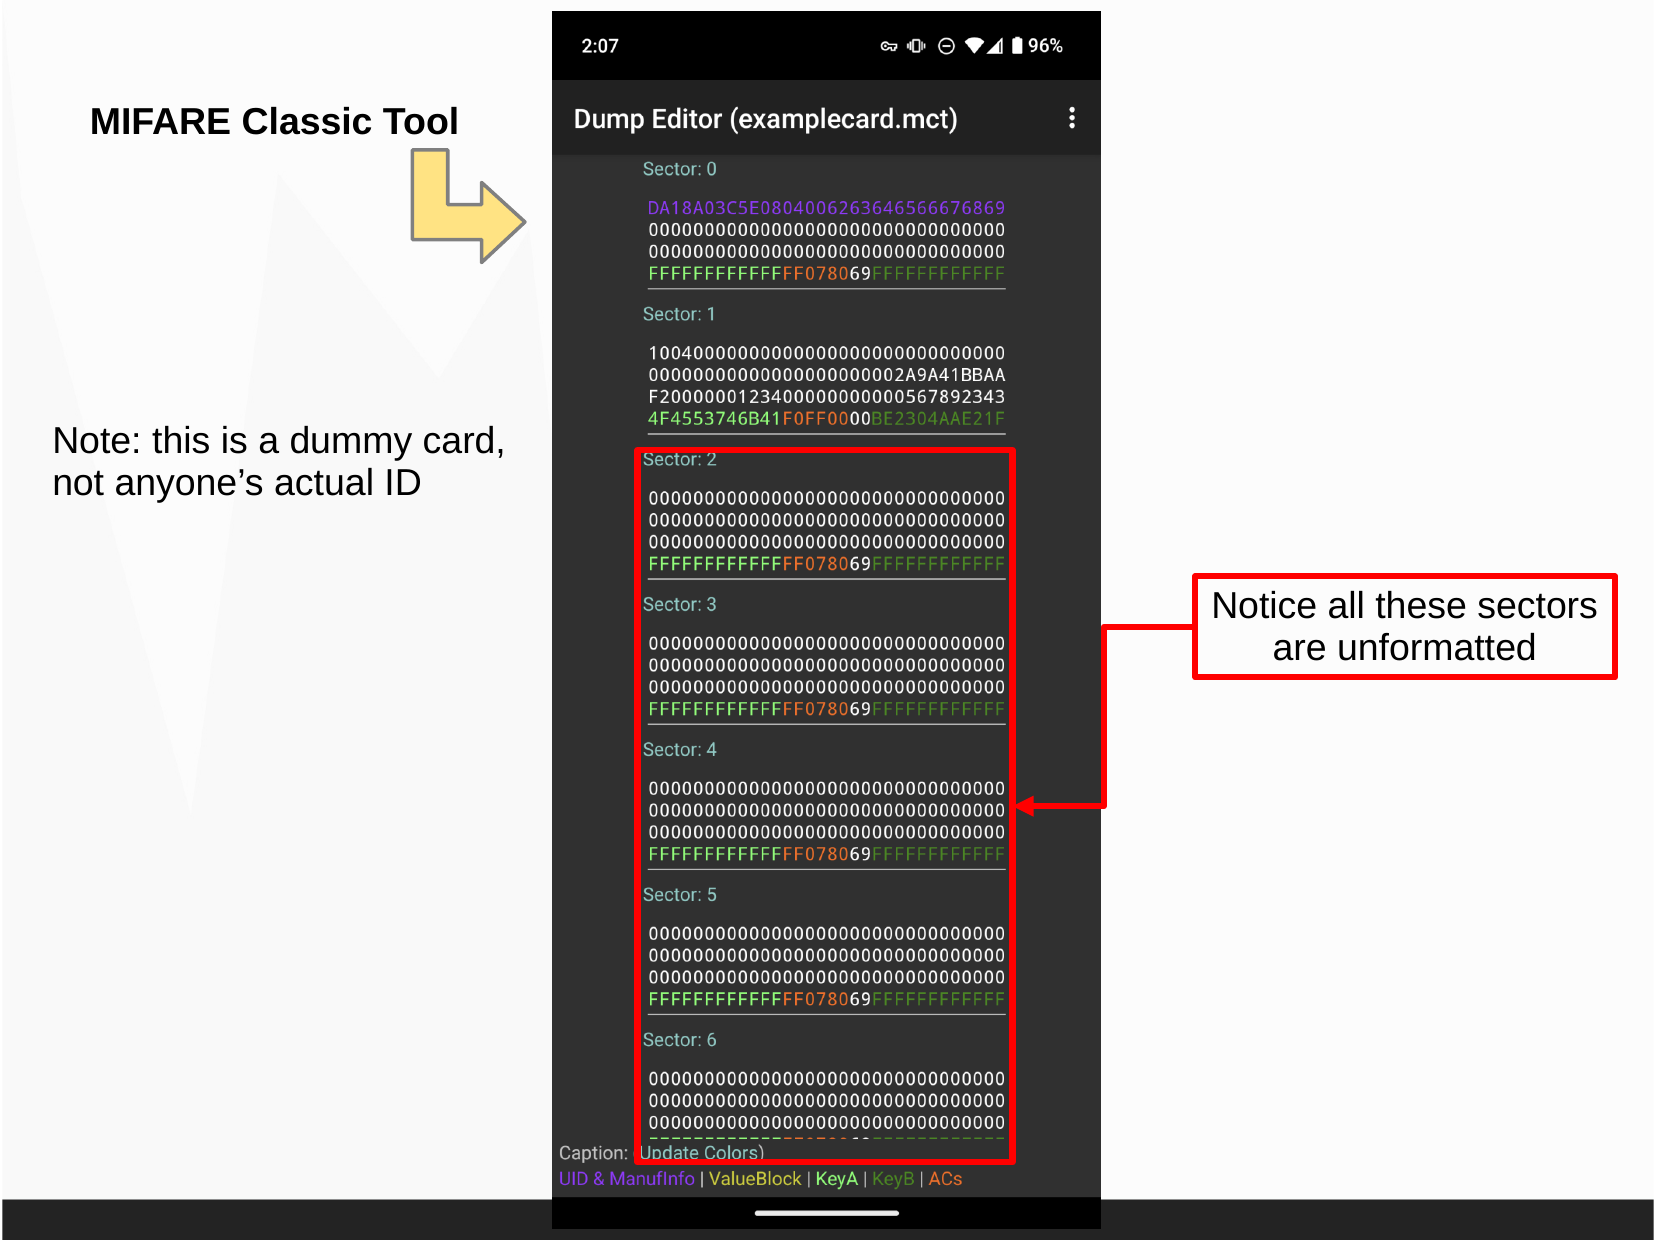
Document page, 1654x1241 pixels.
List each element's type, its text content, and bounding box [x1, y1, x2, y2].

text_box MIFARE Classic Tool [75, 93, 475, 151]
text_box [412, 149, 525, 263]
text_box Notice all these sectors are unformatted [1195, 576, 1616, 678]
picture [2, 0, 1654, 1241]
text_box Note: this is a dummy card, not anyone’s actual ID [37, 412, 522, 512]
